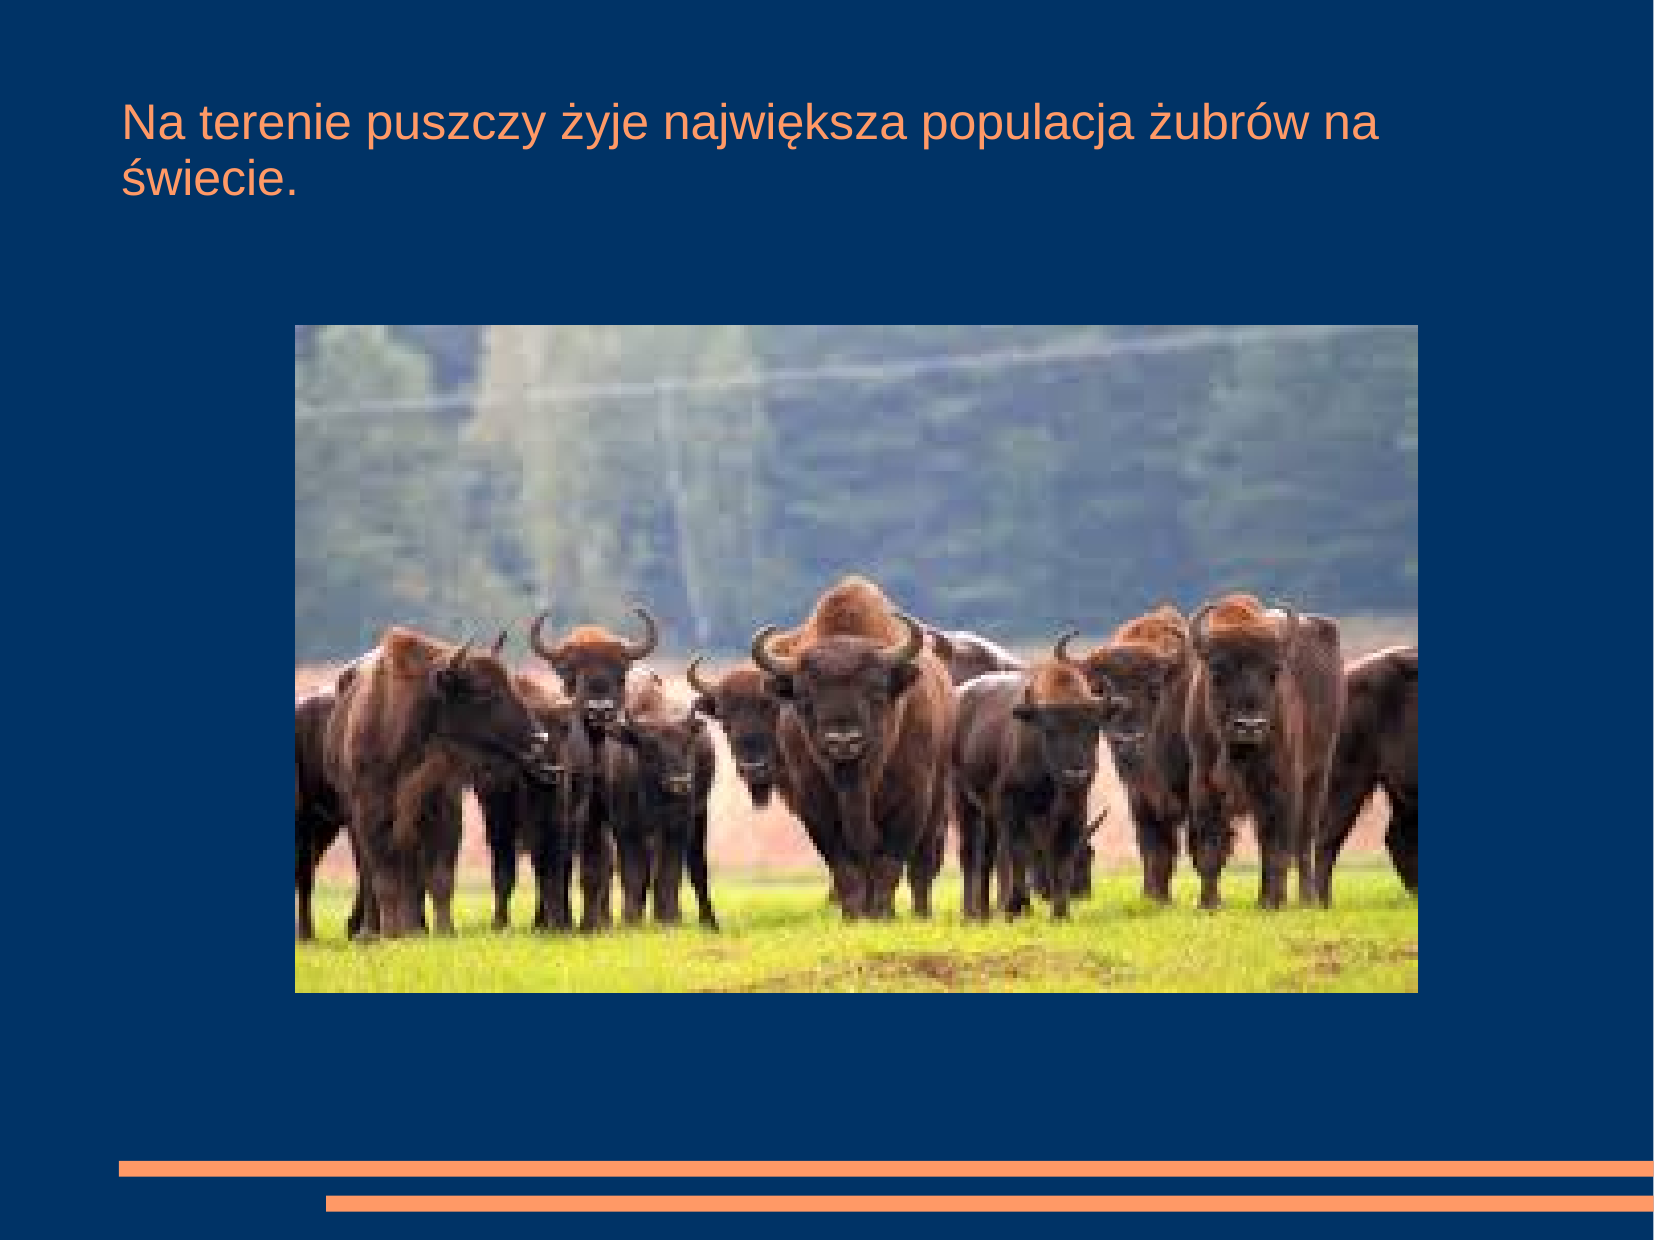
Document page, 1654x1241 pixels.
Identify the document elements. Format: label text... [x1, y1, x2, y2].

title Na terenie puszczy żyje największa populacja żubrów na świecie. [121, 46, 1534, 254]
picture [295, 325, 1418, 993]
